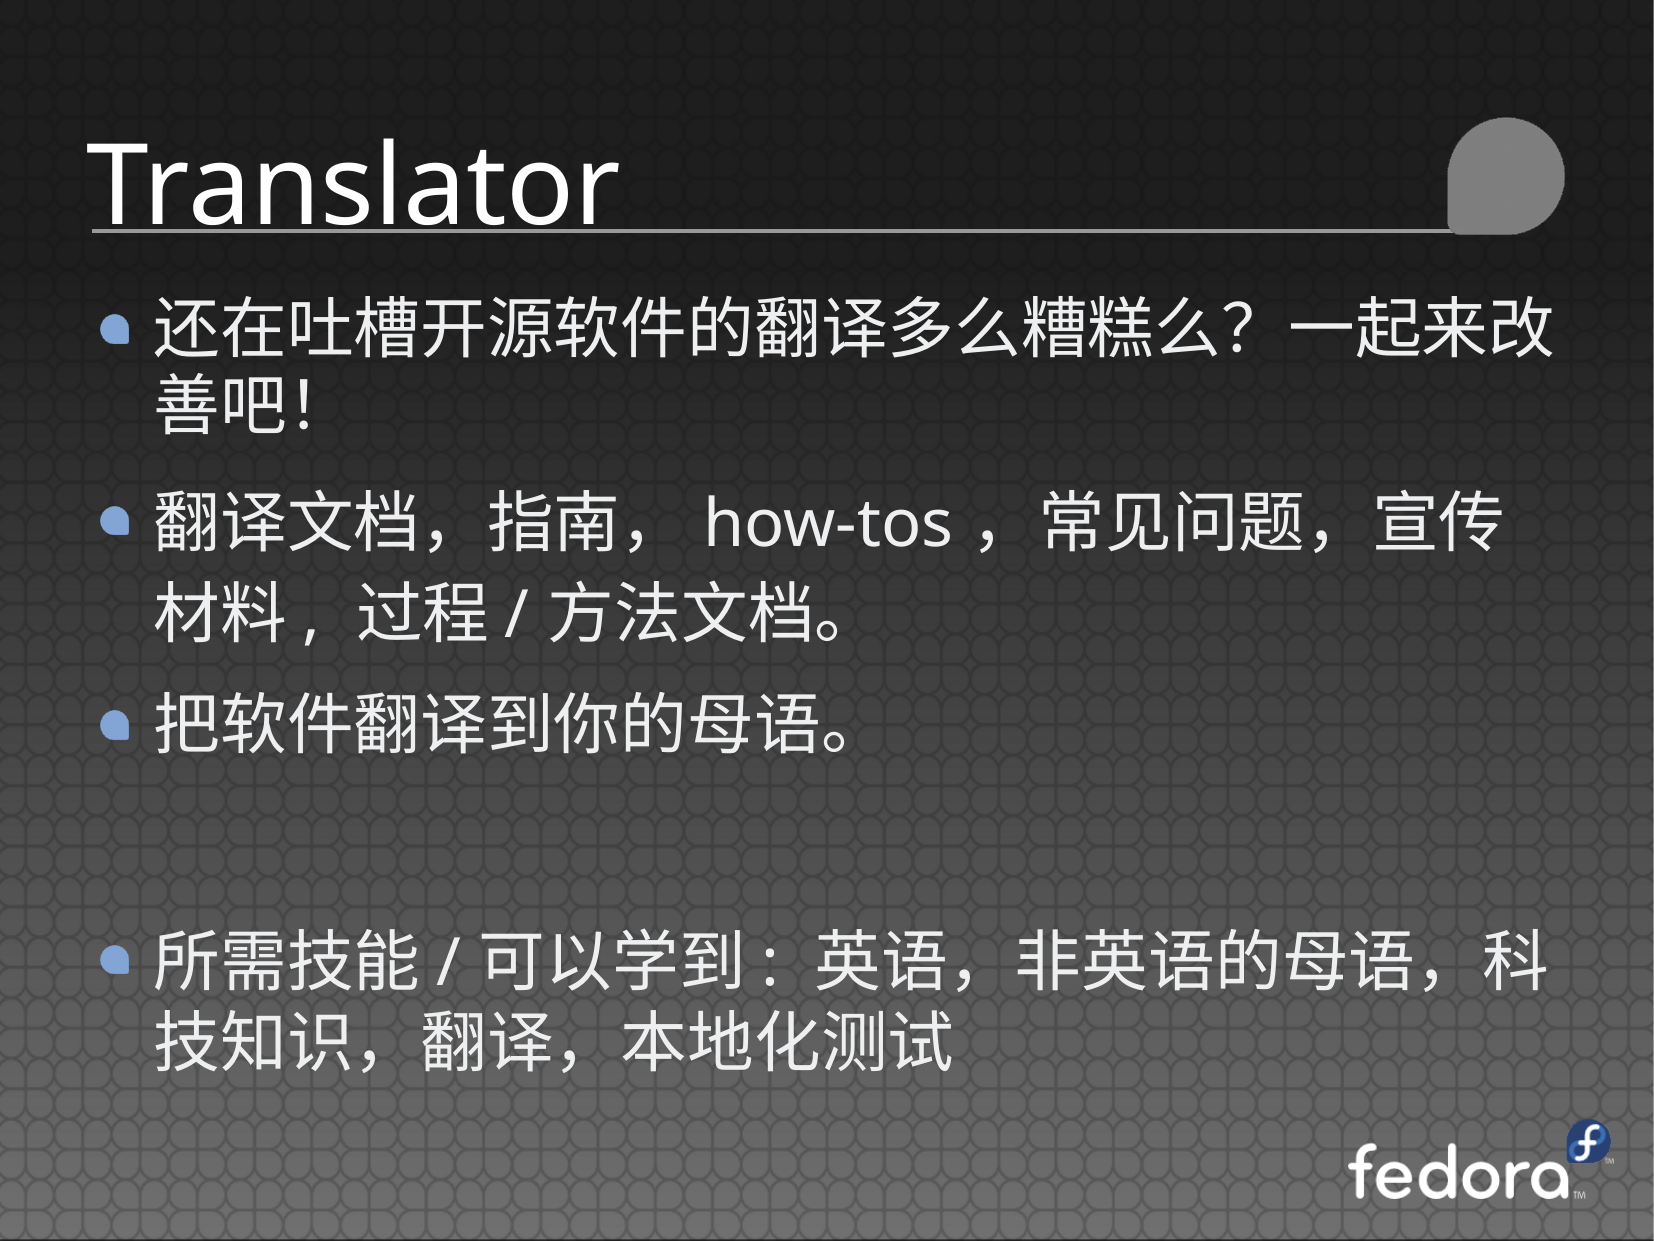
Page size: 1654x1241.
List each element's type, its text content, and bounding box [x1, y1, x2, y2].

picture [0, 0, 1654, 1241]
list 还在吐槽开源软件的翻译多么糟糕么？一起来改善吧！ 翻译文档，指南，how-tos，常见问题，宣传材料, 过程/方法文档。 把软件翻译到你的母语。 所需技能/可以学到: 英语，非英语的母语，科技知识，翻译，本地化测试 [82, 290, 1571, 1031]
title Translator [86, 112, 1576, 249]
